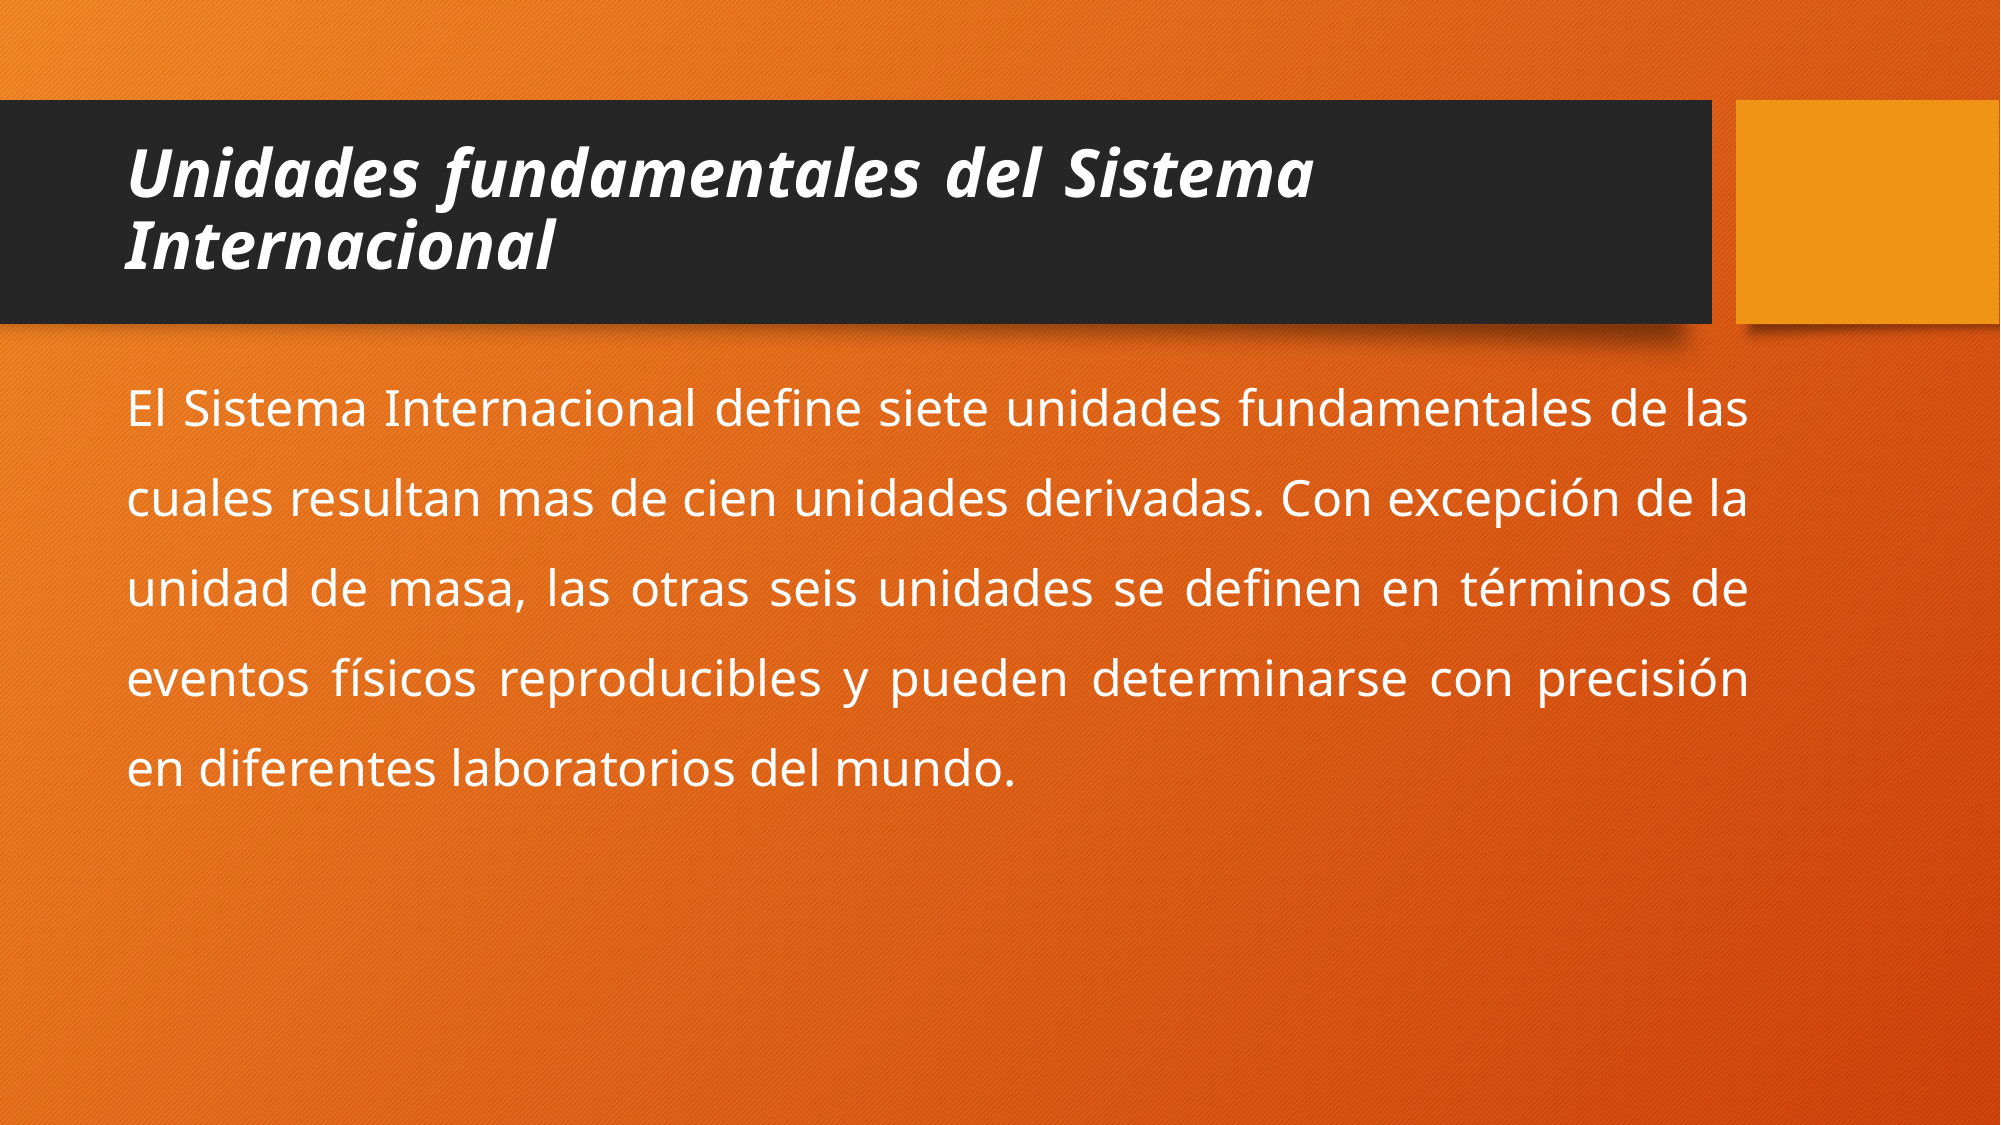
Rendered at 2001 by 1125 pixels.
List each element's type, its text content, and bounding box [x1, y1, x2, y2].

list El Sistema Internacional define siete unidades fundamentales de las cuales resultan mas de cien unidades derivadas. Con excepción de la unidad de masa, las otras seis unidades se definen en términos de eventos físicos reproducibles y pueden determinarse con precisión en diferentes laboratorios del mundo. [111, 339, 1779, 1053]
title Unidades fundamentales del Sistema Internacional [111, 123, 1689, 301]
